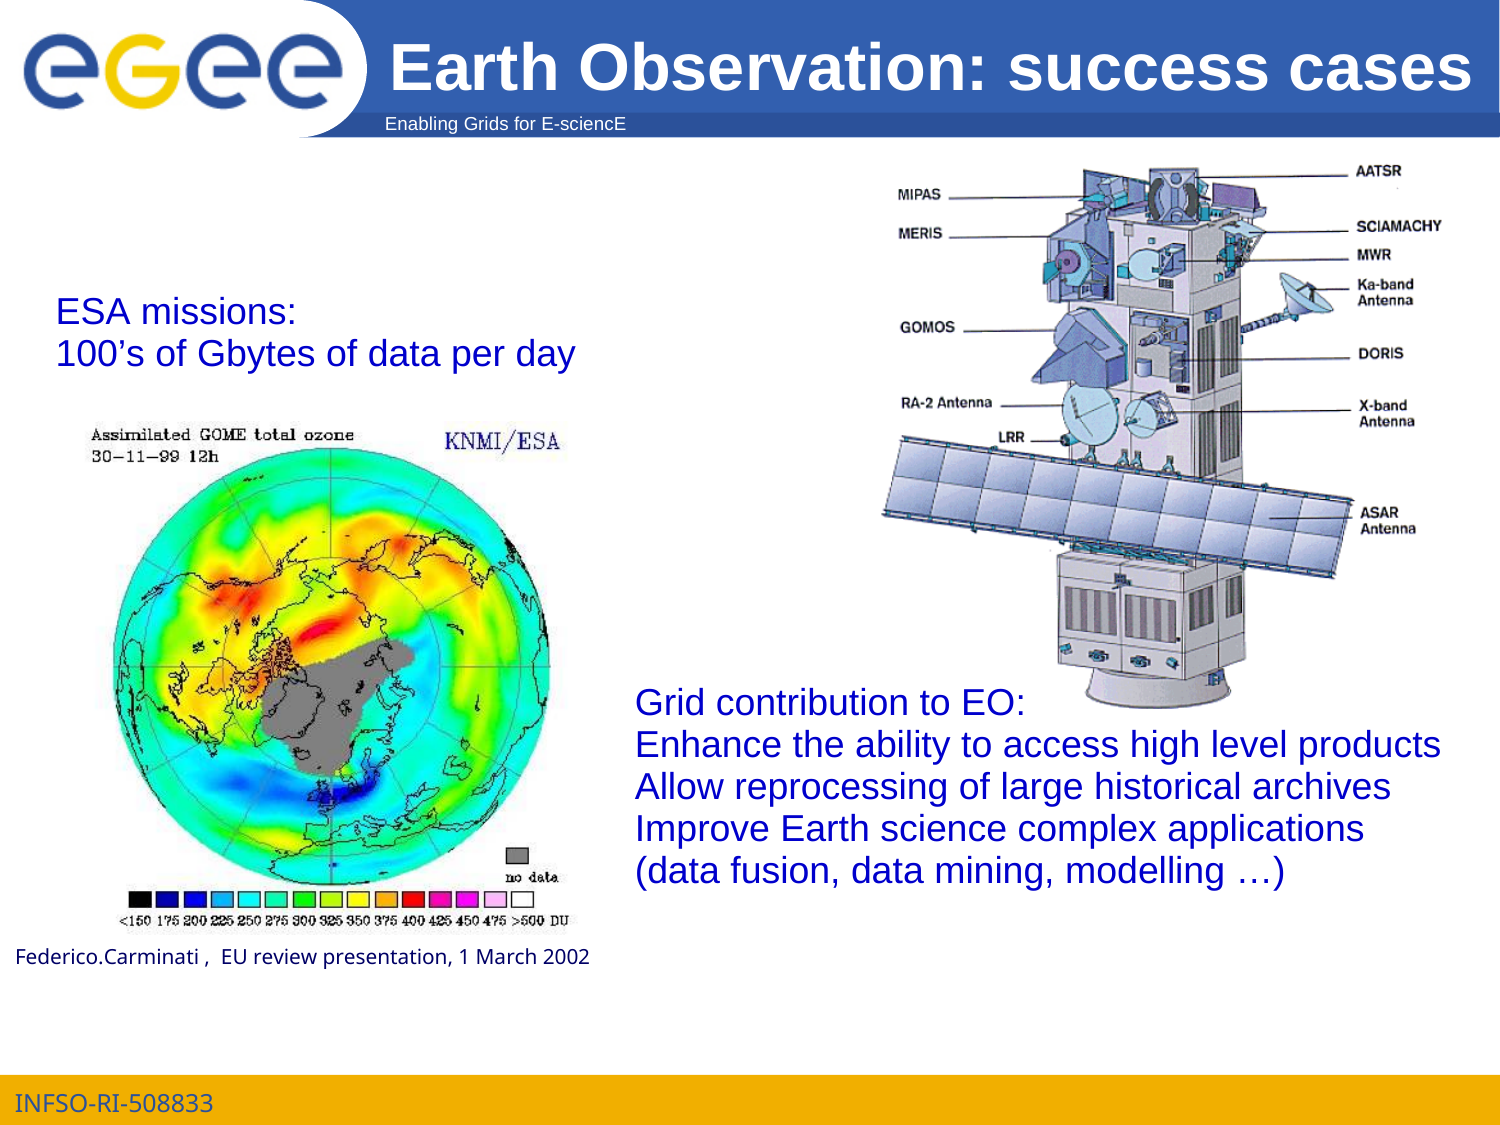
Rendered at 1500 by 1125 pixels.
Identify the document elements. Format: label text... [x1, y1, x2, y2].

picture [75, 421, 588, 935]
text_box ESA missions: 100’s of Gbytes of data per day [40, 282, 816, 388]
text_box Federico.Carminati , EU review presentation, 1 March 2002 [0, 936, 620, 977]
title Earth Observation: success cases [369, 0, 1475, 195]
text_box Grid contribution to EO: Enhance the ability to access high level products Allow reprocessing of large historical archives Improve Earth science complex applications (data fusion, data mining, modelling …) [620, 673, 1473, 1004]
picture [18, 30, 349, 112]
picture [868, 154, 1444, 673]
